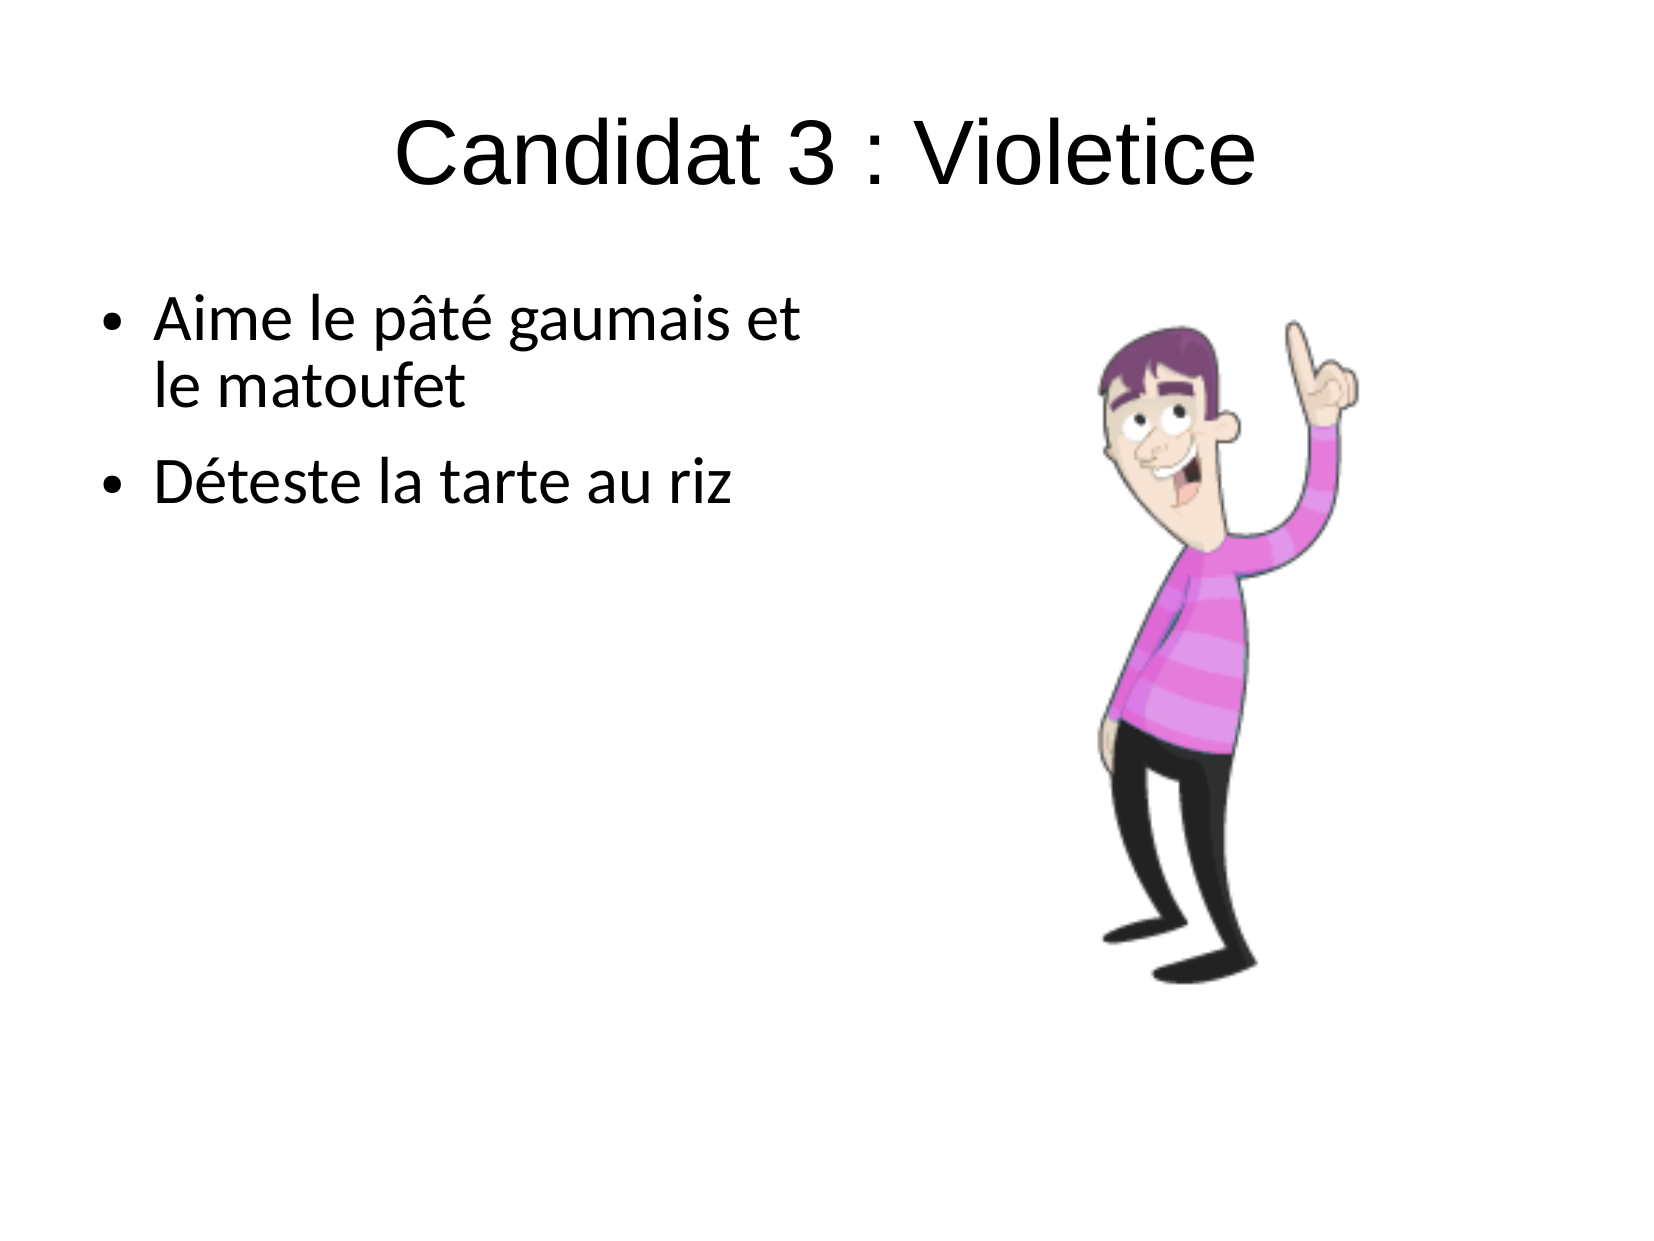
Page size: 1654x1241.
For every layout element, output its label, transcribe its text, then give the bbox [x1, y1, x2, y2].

picture [981, 290, 1435, 1010]
title Candidat 3 : Violetice [82, 49, 1571, 257]
list Aime le pâté gaumais et le matoufet Déteste la tarte au riz [82, 290, 809, 1010]
